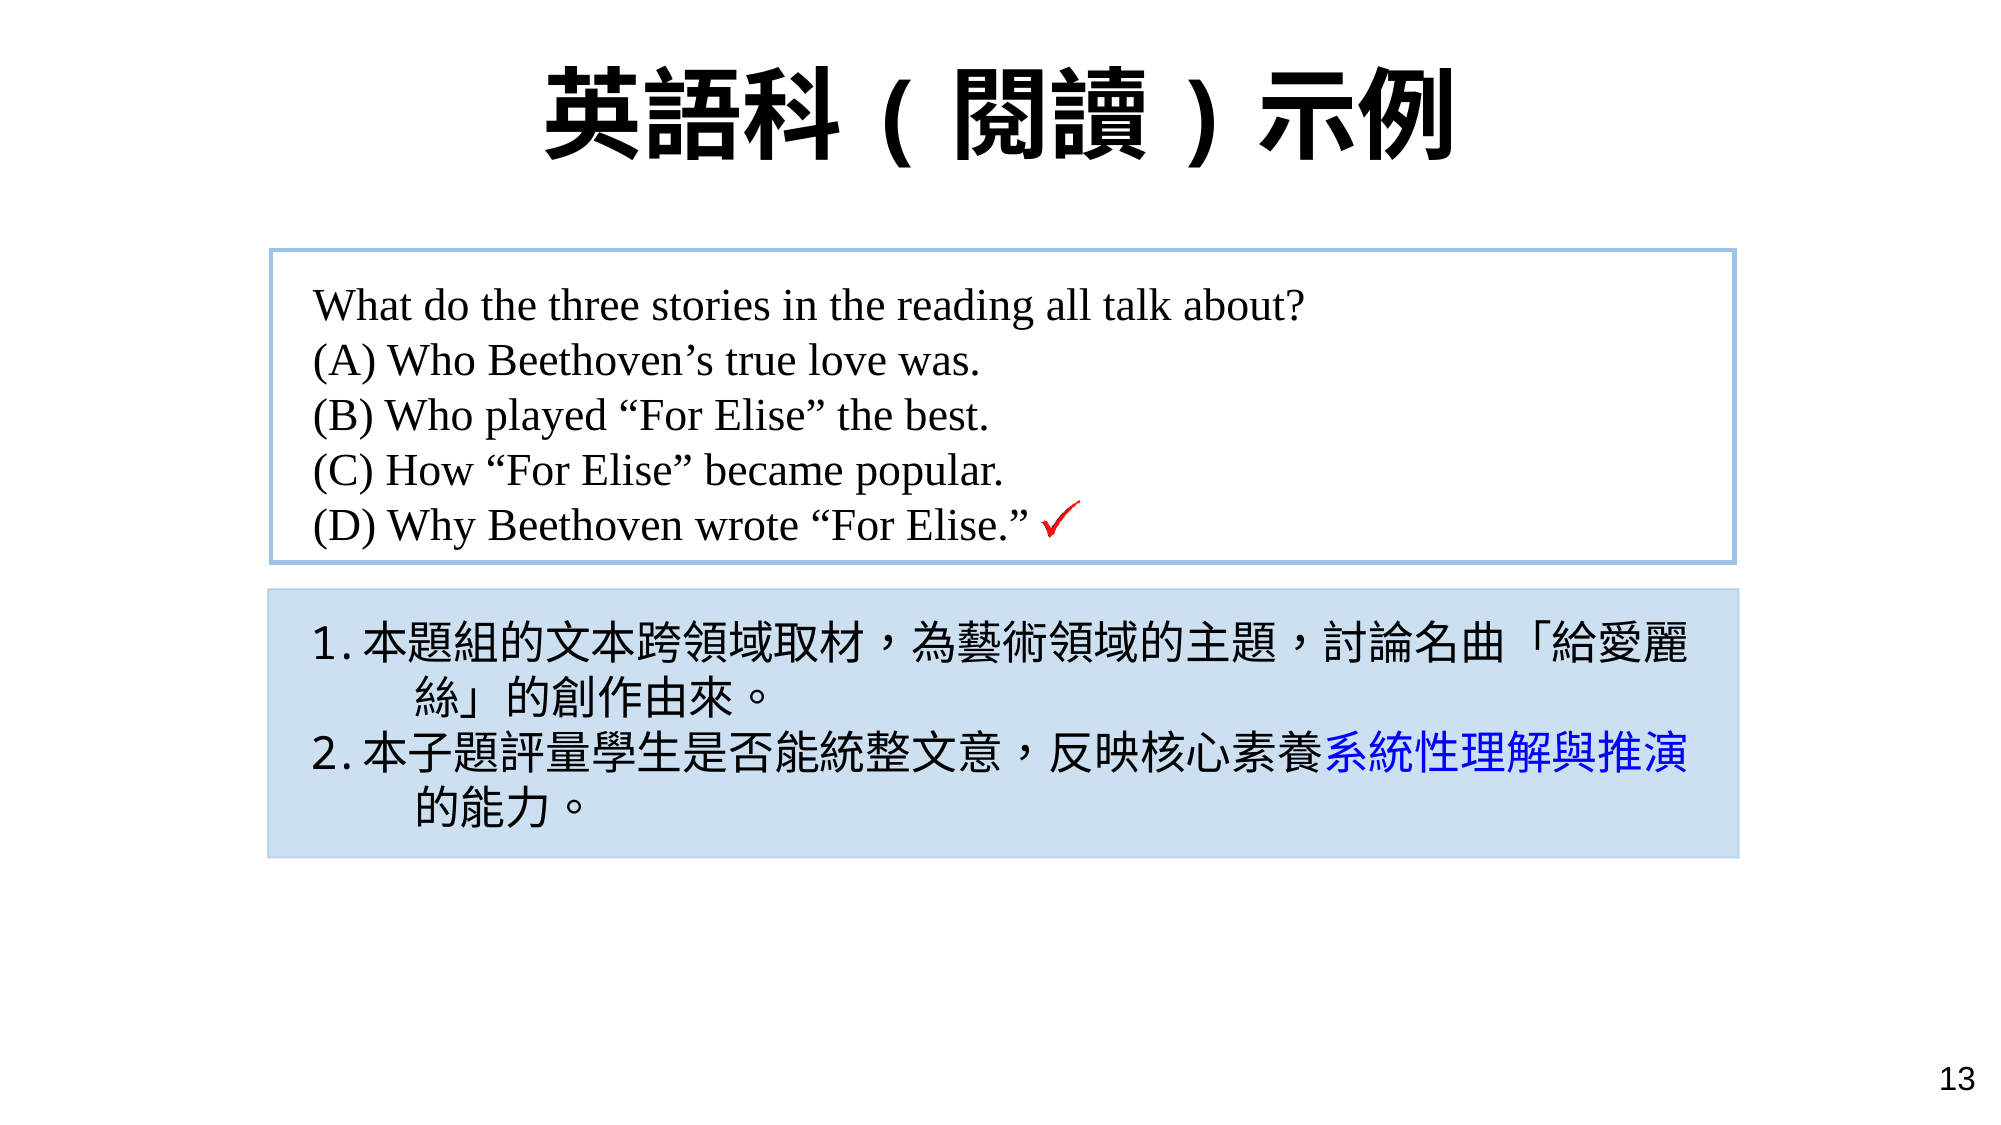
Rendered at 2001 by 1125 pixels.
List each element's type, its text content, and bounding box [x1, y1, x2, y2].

text_box [268, 589, 1739, 858]
text_box 本題組的文本跨領域取材，為藝術領域的主題，討論名曲「給愛麗絲」的創作由來。 本子題評量學生是否能統整文意，反映核心素養系統性理解與推演的能力。 [254, 606, 1718, 841]
text_box What do the three stories in the reading all talk about? (A) Who Beethoven’s true love was. (B) Who played “For Elise” the best. (C) How “For Elise” became popular. (D) Why Beethoven wrote “For Elise.” [297, 267, 1381, 561]
text_box 13 [1923, 1047, 2000, 1108]
title 英語科(閱讀)示例 [137, 2, 1863, 220]
